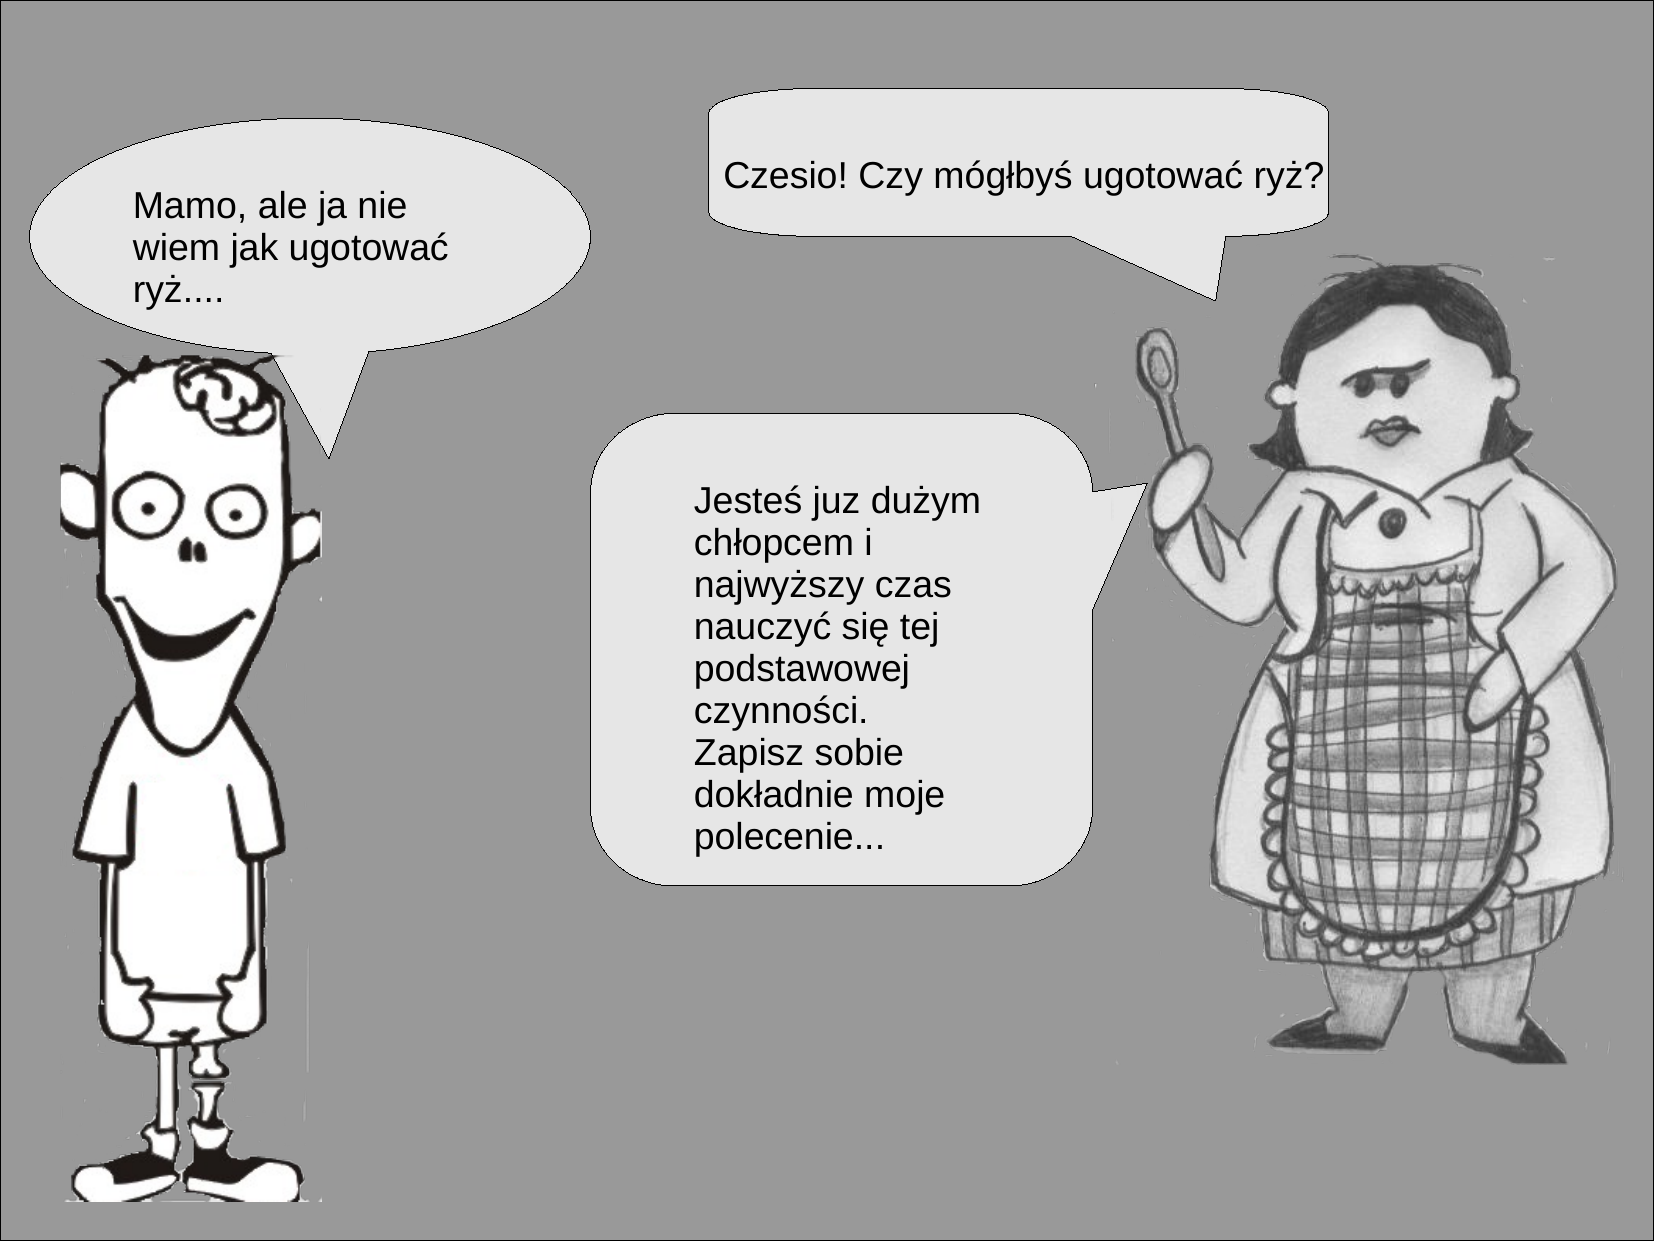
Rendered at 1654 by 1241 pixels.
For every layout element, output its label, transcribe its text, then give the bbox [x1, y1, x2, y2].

picture [1092, 236, 1625, 1084]
text_box [0, 0, 1654, 1241]
text_box Jesteś juz dużym chłopcem i najwyższy czas nauczyć się tej podstawowej czynności. Zapisz sobie dokładnie moje polecenie... [679, 472, 1004, 824]
text_box Czesio! Czy mógłbyś ugotować ryż? [708, 147, 1348, 205]
picture [59, 354, 322, 1202]
text_box Mamo, ale ja nie wiem jak ugotować ryż.... [118, 177, 473, 319]
